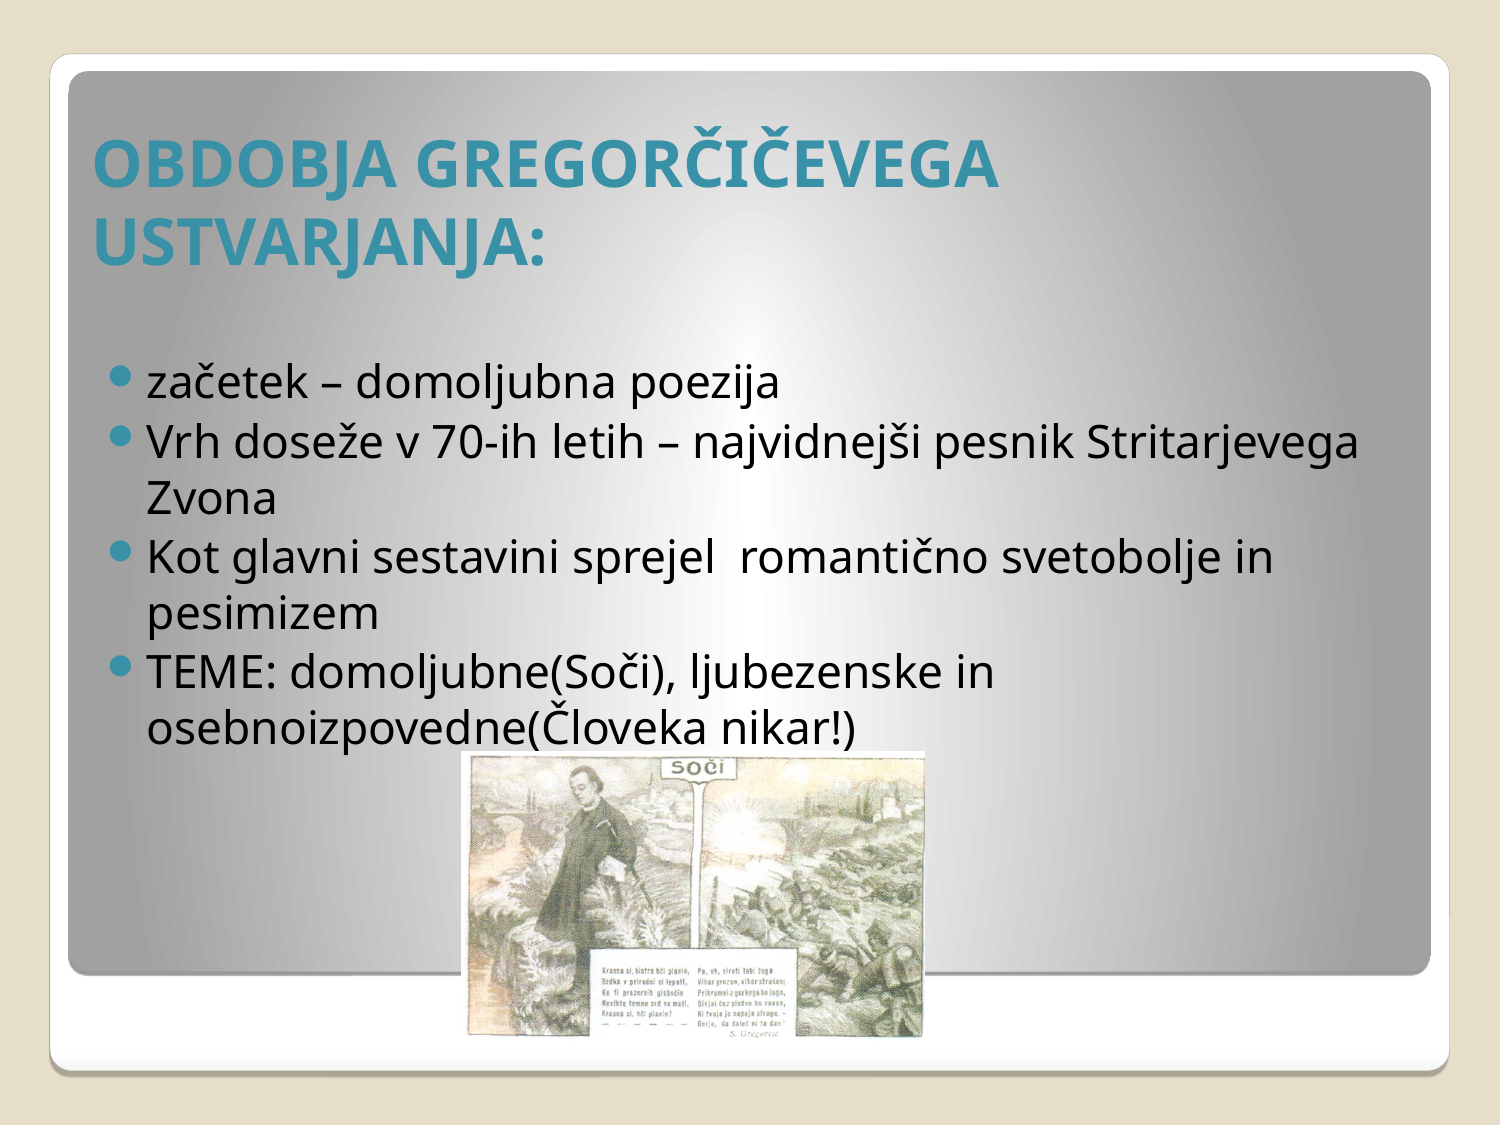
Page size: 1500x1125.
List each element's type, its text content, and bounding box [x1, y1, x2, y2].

title OBDOBJA GREGORČIČEVEGA USTVARJANJA: [76, 113, 1420, 287]
list začetek – domoljubna poezija Vrh doseže v 70-ih letih – najvidnejši pesnik Stritarjevega Zvona Kot glavni sestavini sprejel romantično svetobolje in pesimizem TEME: domoljubne(Soči), ljubezenske in osebnoizpovedne(Človeka nikar!) [76, 338, 1420, 764]
picture [461, 751, 925, 1043]
